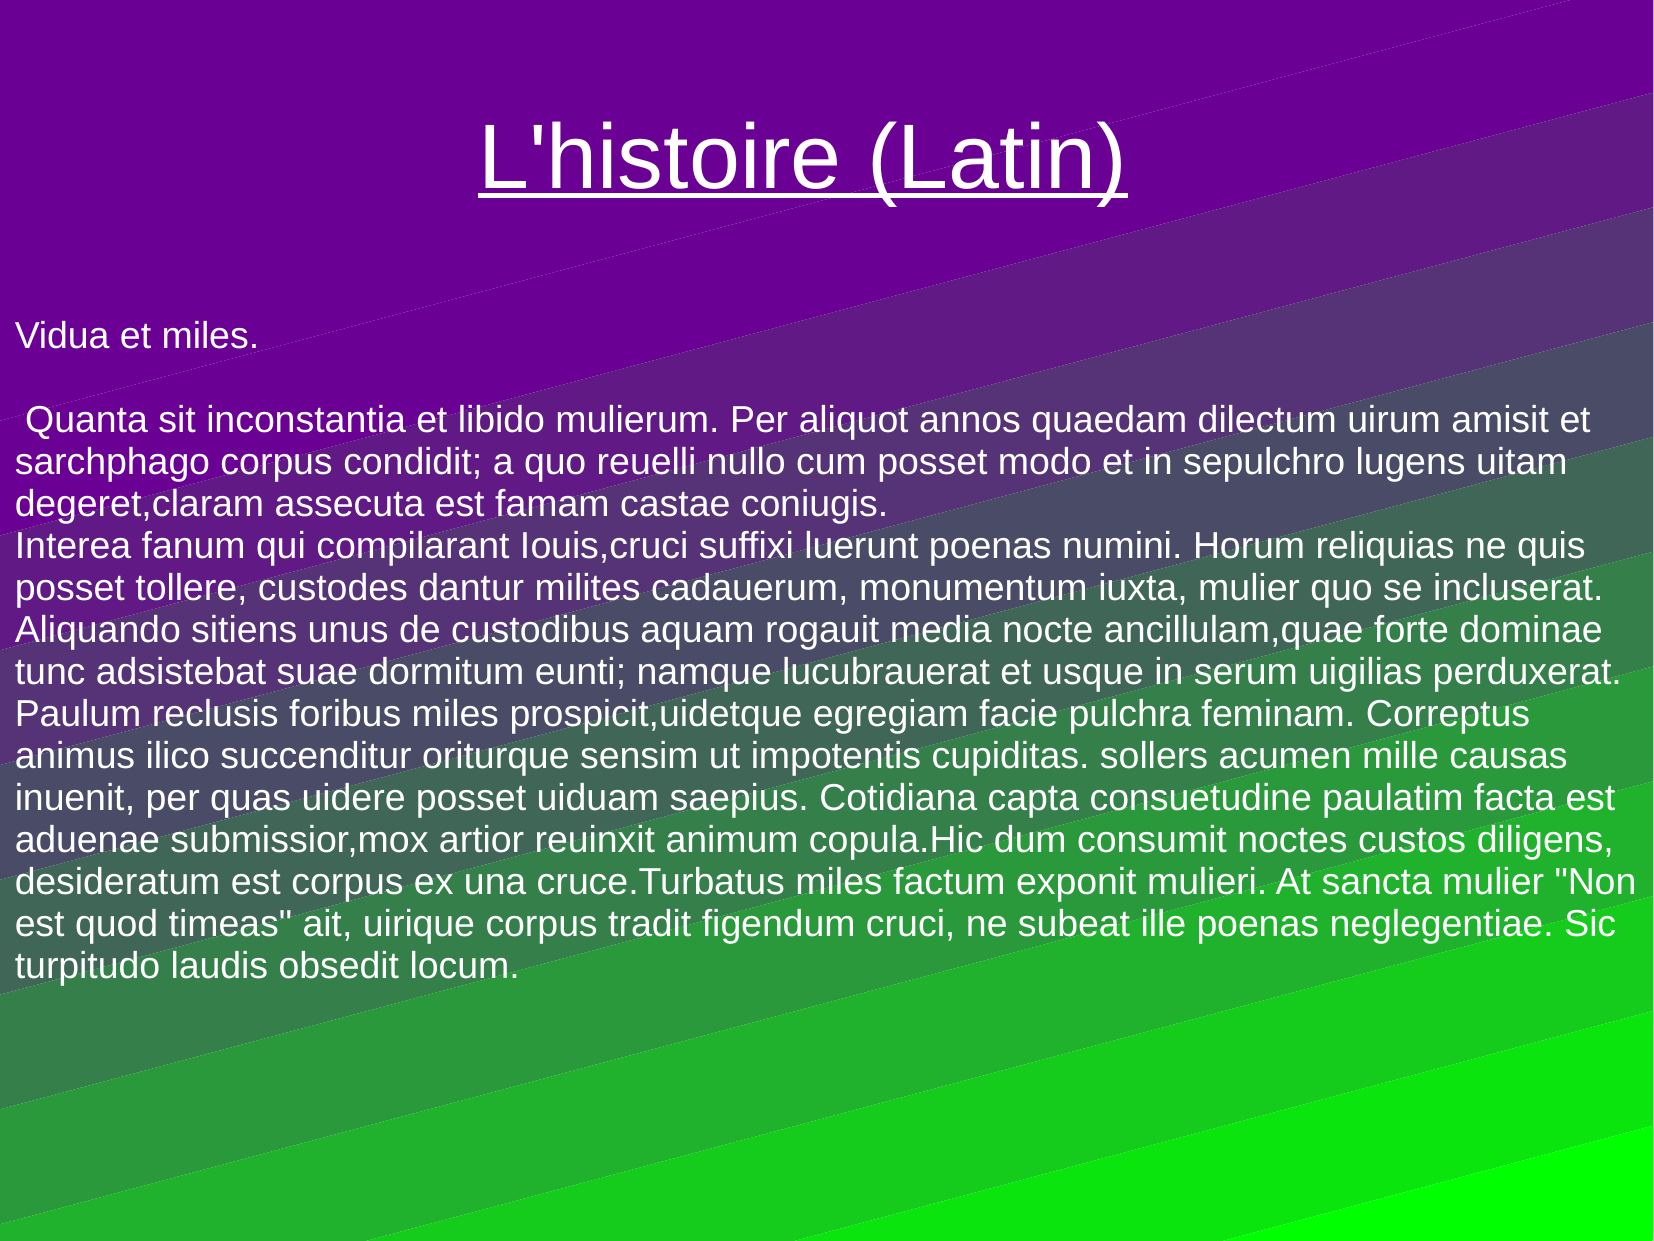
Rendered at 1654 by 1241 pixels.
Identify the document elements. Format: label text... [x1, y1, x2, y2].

title L'histoire (Latin) [59, 52, 1548, 260]
text_box Vidua et miles. Quanta sit inconstantia et libido mulierum. Per aliquot annos quaedam dilectum uirum amisit et sarchphago corpus condidit; a quo reuelli nullo cum posset modo et in sepulchro lugens uitam degeret,claram assecuta est famam castae coniugis. Interea fanum qui compilarant Iouis,cruci suffixi luerunt poenas numini. Horum reliquias ne quis posset tollere, custodes dantur milites cadauerum, monumentum iuxta, mulier quo se incluserat. Aliquando sitiens unus de custodibus aquam rogauit media nocte ancillulam,quae forte dominae tunc adsistebat suae dormitum eunti; namque lucubrauerat et usque in serum uigilias perduxerat. Paulum reclusis foribus miles prospicit,uidetque egregiam facie pulchra feminam. Correptus animus ilico succenditur oriturque sensim ut impotentis cupiditas. sollers acumen mille causas inuenit, per quas uidere posset uiduam saepius. Cotidiana capta consuetudine paulatim facta est aduenae submissior,mox artior reuinxit animum copula.Hic dum consumit noctes custos diligens, desideratum est corpus ex una cruce.Turbatus miles factum exponit mulieri. At sancta mulier "Non est quod timeas" ait, uirique corpus tradit figendum cruci, ne subeat ille poenas neglegentiae. Sic turpitudo laudis obsedit locum. [0, 307, 1654, 1111]
